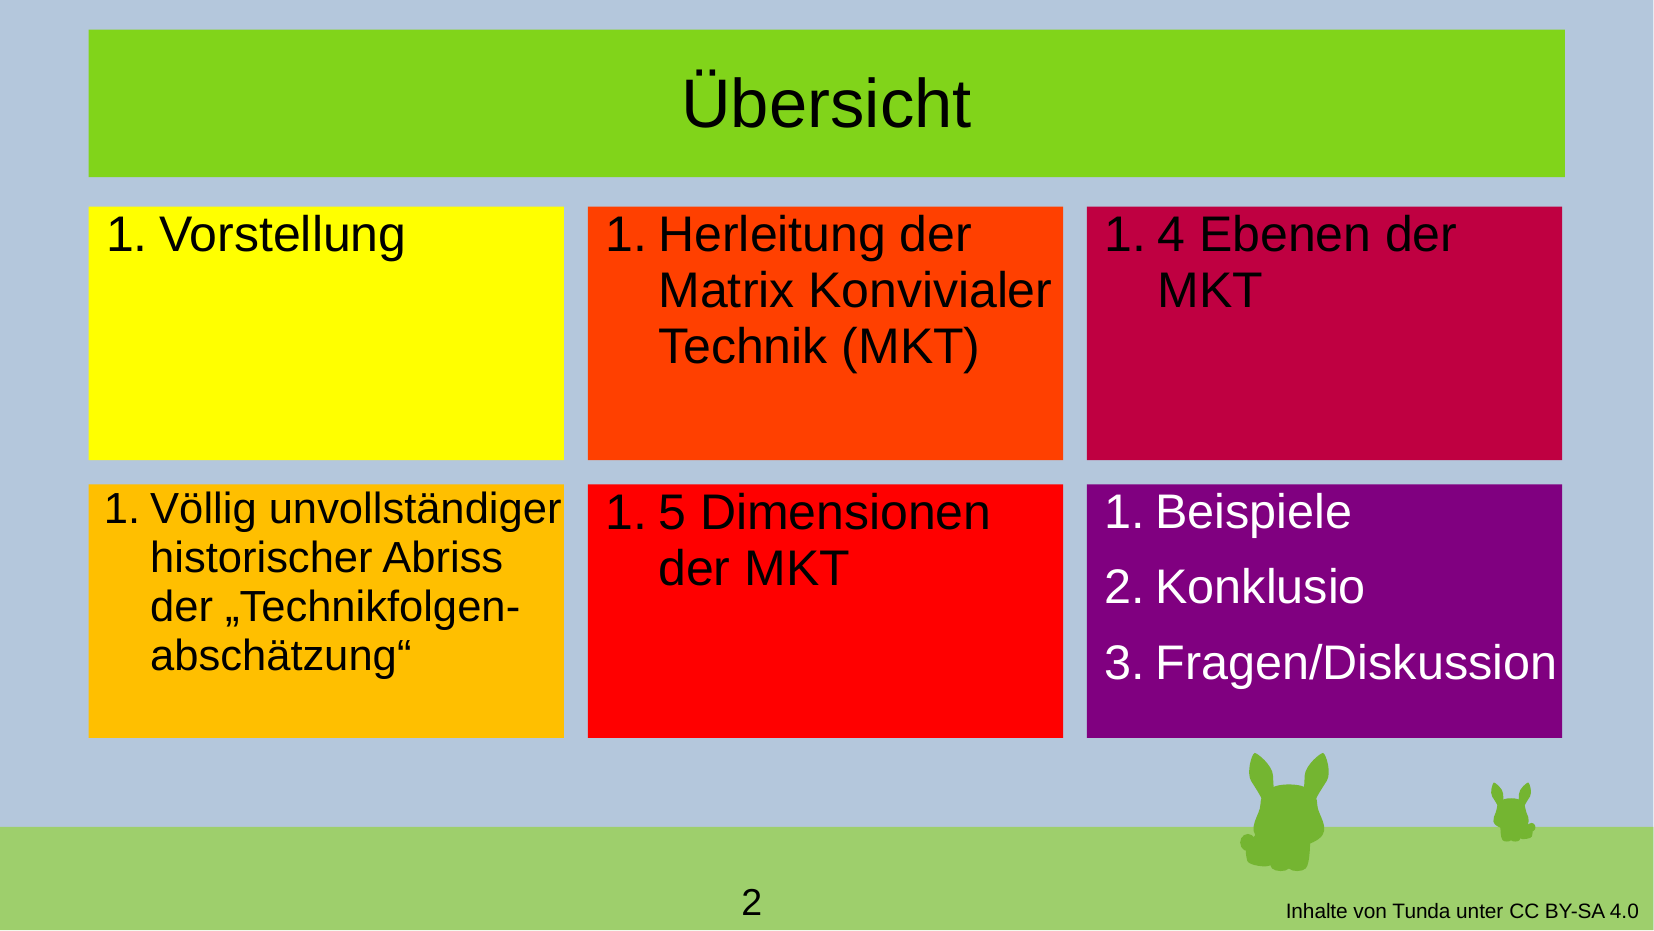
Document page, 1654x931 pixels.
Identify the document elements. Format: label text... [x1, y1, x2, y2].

list Vorstellung [88, 206, 564, 461]
list 4 Ebenen der MKT [1086, 206, 1563, 461]
text_box Inhalte von Tunda unter CC BY-SA 4.0 [944, 856, 1654, 931]
title Übersicht [88, 29, 1565, 178]
text_box <Foliennummer> [788, 874, 866, 931]
list 5 Dimensionen der MKT [587, 484, 1064, 738]
list Herleitung der Matrix Konvivialer Technik (MKT) [587, 206, 1064, 461]
list Völlig unvollständiger historischer Abriss der „Technikfolgen- abschätzung“ [88, 484, 564, 738]
list Beispiele Konklusio Fragen/Diskussion [1086, 484, 1563, 738]
